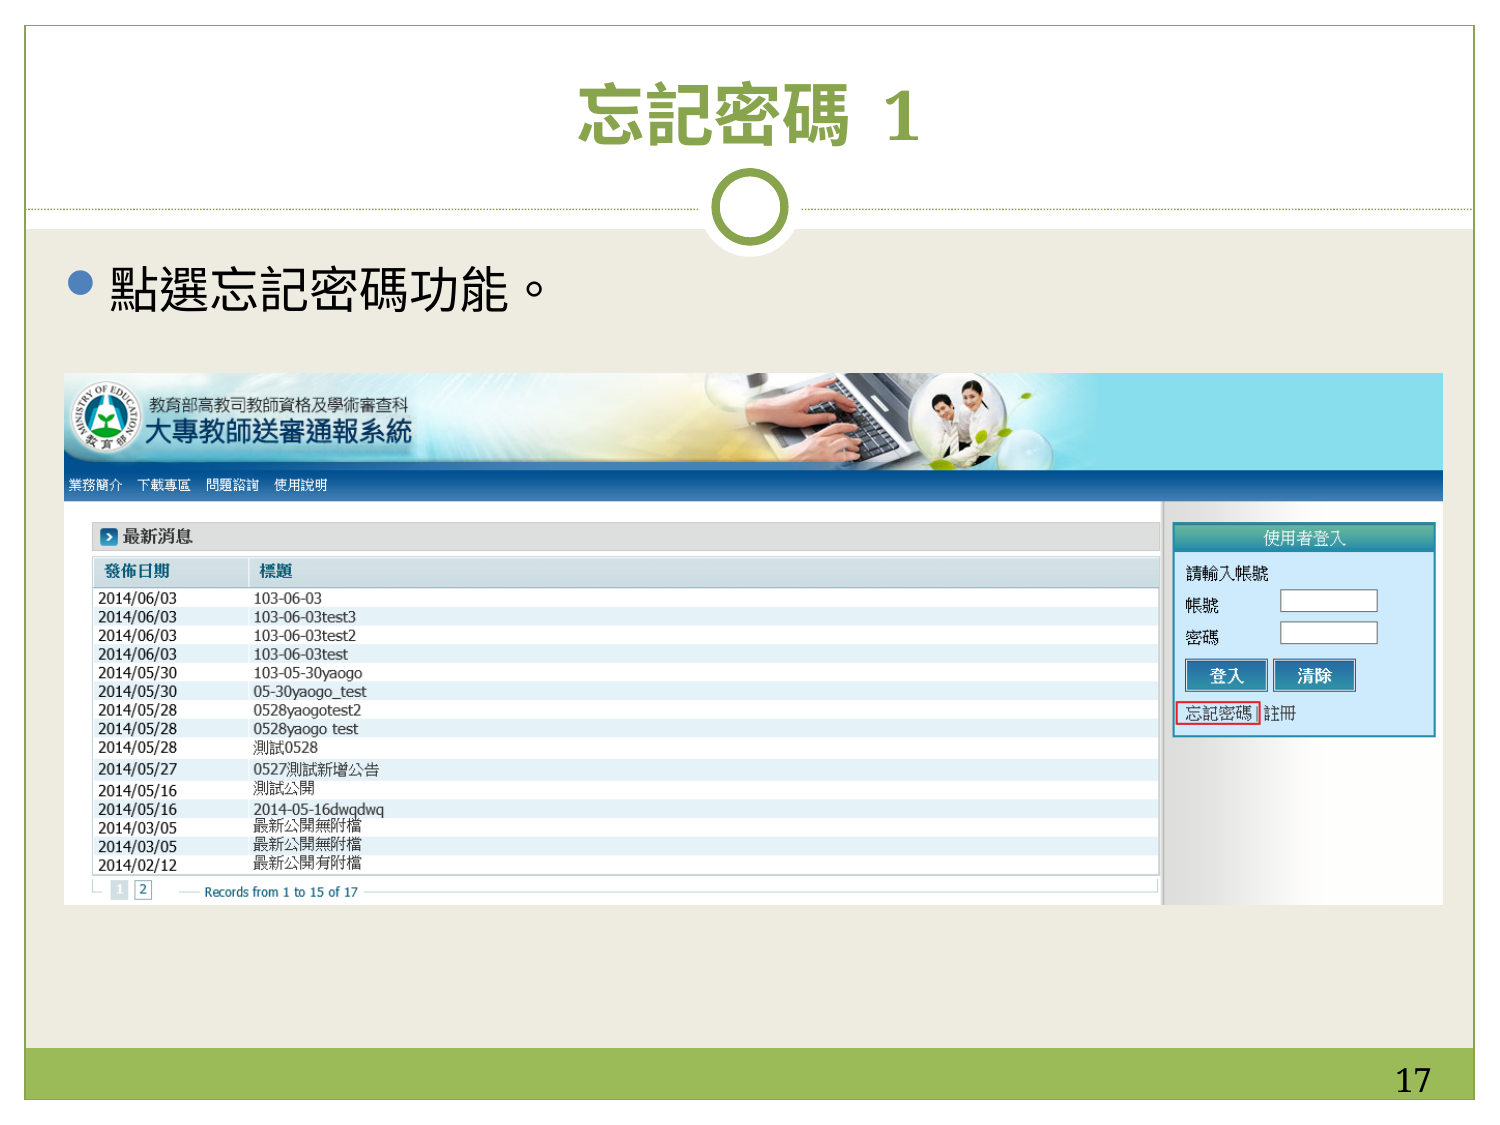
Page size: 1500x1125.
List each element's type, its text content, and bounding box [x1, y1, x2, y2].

list 點選忘記密碼功能。 [49, 250, 1445, 1001]
text_box [1376, 1045, 1452, 1118]
title 忘記密碼 1 [49, 37, 1450, 162]
picture [64, 373, 1443, 905]
